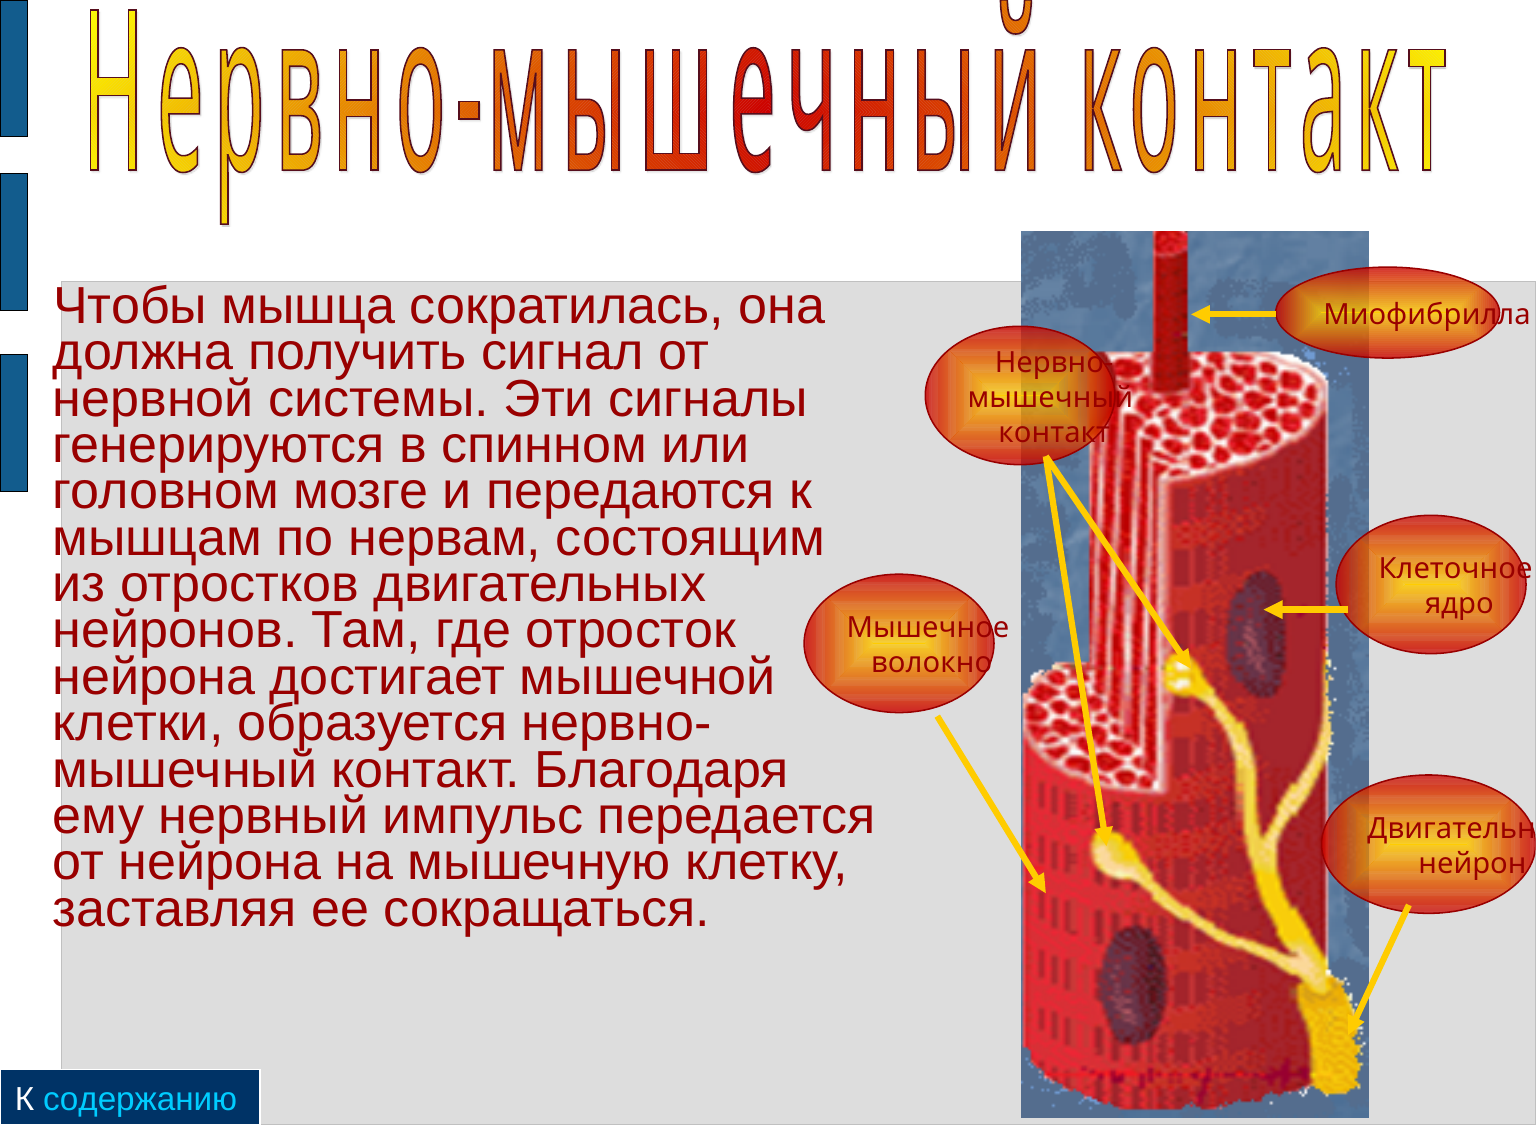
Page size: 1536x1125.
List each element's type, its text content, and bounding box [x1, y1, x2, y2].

text_box Нервно-мышечный контакт [1196, 49, 1235, 171]
text_box Нервно-мышечный контакт [161, 47, 200, 173]
text_box Нервно- мышечный контакт [925, 326, 1115, 465]
text_box Мышечное волокно [804, 574, 995, 713]
text_box Нервно-мышечный контакт [90, 9, 136, 171]
text_box Нервно-мышечный контакт [1362, 49, 1398, 171]
text_box К содержанию [0, 1069, 260, 1125]
text_box Нервно-мышечный контакт [282, 49, 320, 171]
text_box Нервно-мышечный контакт [494, 49, 542, 171]
text_box Нервно-мышечный контакт [733, 47, 772, 173]
text_box Нервно-мышечный контакт [1303, 47, 1340, 173]
text_box Нервно-мышечный контакт [646, 49, 707, 171]
text_box Нервно-мышечный контакт [400, 47, 442, 173]
text_box Нервно-мышечный контакт [1133, 47, 1175, 173]
text_box Нервно-мышечный контакт [961, 49, 969, 171]
picture [1021, 231, 1369, 1118]
text_box Нервно-мышечный контакт [917, 49, 954, 171]
text_box Двигательный нейрон [1321, 774, 1536, 914]
text_box Нервно-мышечный контакт [611, 49, 620, 171]
text_box Нервно-мышечный контакт [792, 49, 830, 171]
list Чтобы мышца сократилась, она должна получить сигнал от нервной системы. Эти сигналы генерируются в спинном или головном мозге и передаются к мышцам по нервам, состоящим из отростков двигательных нейронов. Там, где отросток нейрона достигает мышечной клетки, образуется нервно-мышечный контакт. Благодаря ему нервный импульс передается от нейрона на мышечную клетку, заставляя ее сокращаться. [0, 278, 901, 1106]
text_box Нервно-мышечный контакт [1408, 49, 1445, 171]
text_box Миофибрилла [1275, 267, 1500, 359]
text_box Нервно-мышечный контакт [568, 49, 605, 171]
text_box Нервно-мышечный контакт [339, 49, 379, 171]
text_box Клеточное ядро [1336, 515, 1527, 654]
text_box Нервно-мышечный контакт [1000, 0, 1032, 35]
text_box Нервно-мышечный контакт [995, 49, 1035, 171]
text_box Нервно-мышечный контакт [854, 49, 894, 171]
text_box Нервно-мышечный контакт [220, 47, 261, 225]
text_box Нервно-мышечный контакт [1253, 49, 1291, 171]
text_box Нервно-мышечный контакт [1085, 49, 1122, 171]
